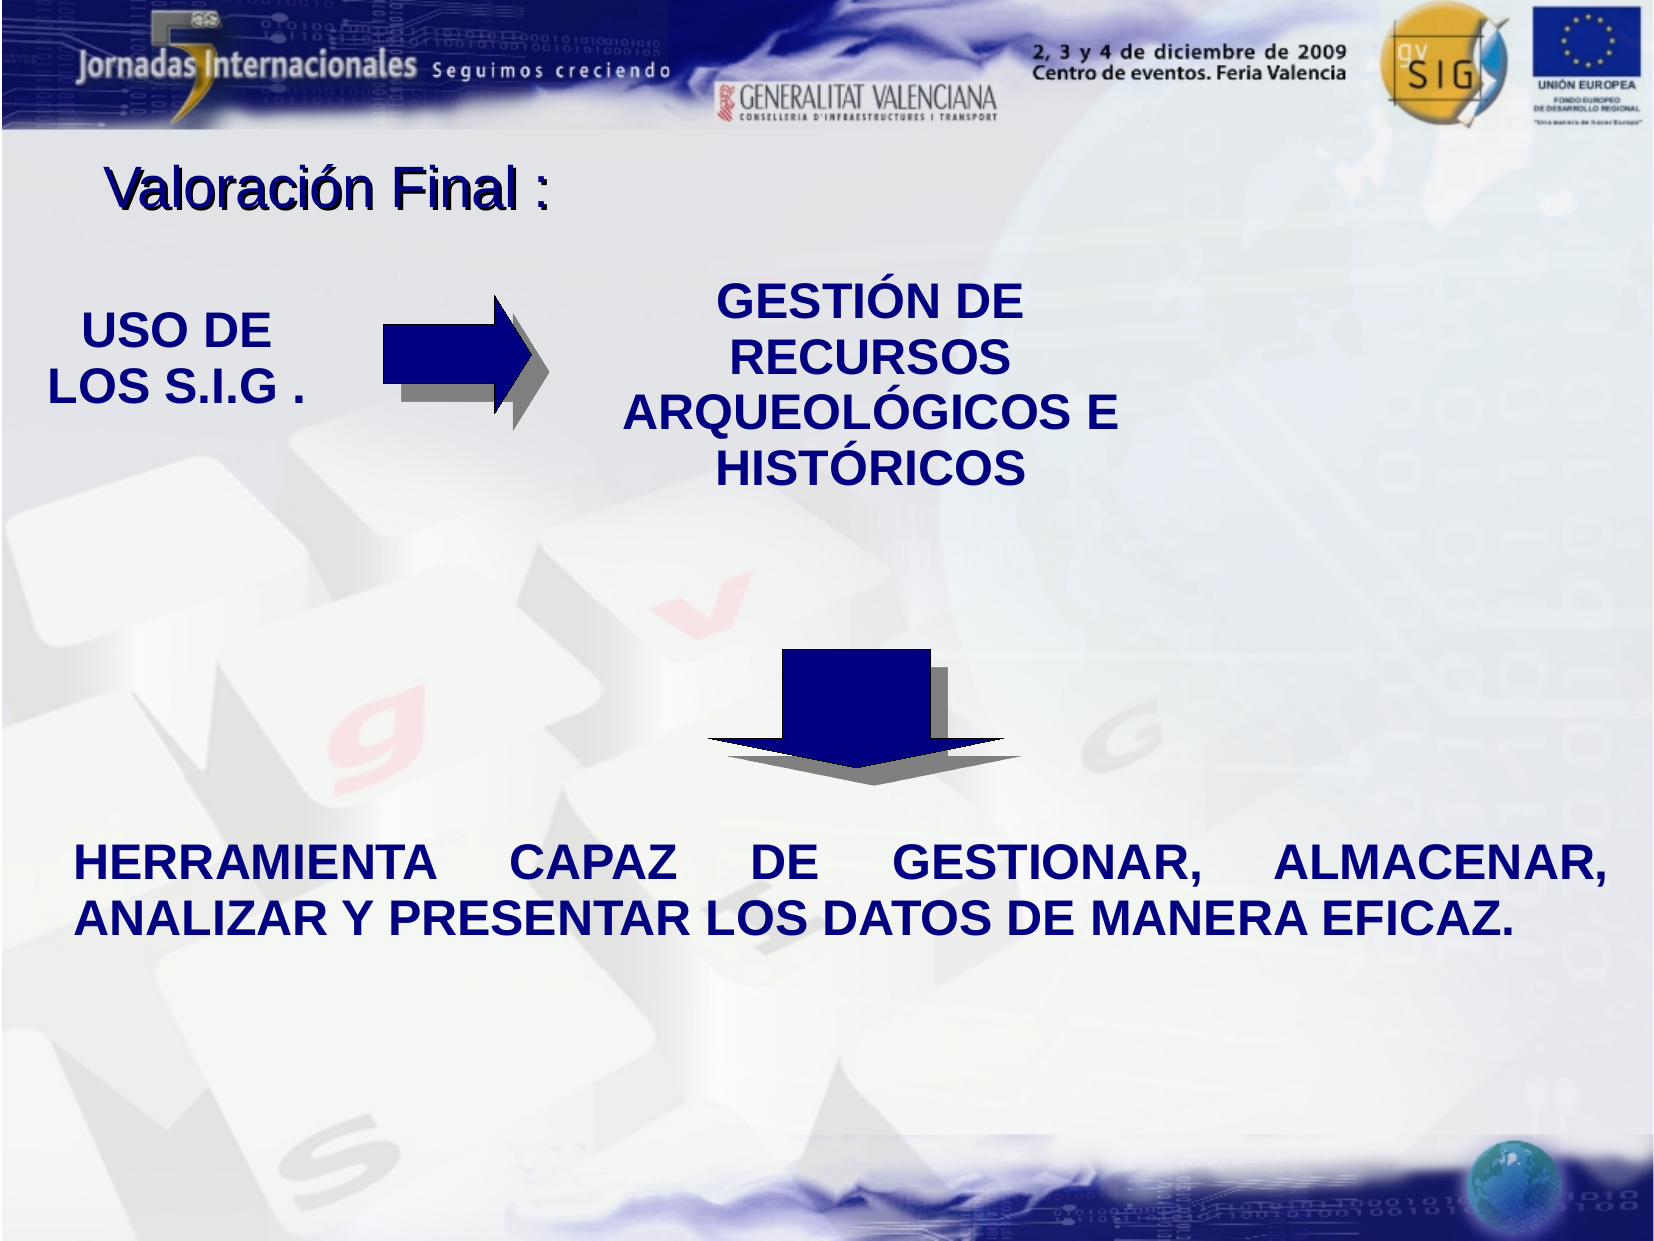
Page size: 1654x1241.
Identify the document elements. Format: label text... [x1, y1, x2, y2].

text_box Valoración Final : [88, 147, 739, 237]
text_box USO DE LOS S.I.G . [29, 295, 325, 443]
picture [2, 0, 1654, 1241]
text_box [383, 295, 532, 414]
text_box GESTIÓN DE RECURSOS ARQUEOLÓGICOS E HISTÓRICOS [590, 265, 1152, 532]
text_box [708, 649, 1004, 768]
text_box HERRAMIENTA CAPAZ DE GESTIONAR, ALMACENAR, ANALIZAR Y PRESENTAR LOS DATOS DE MANERA EFICAZ. [59, 826, 1625, 975]
